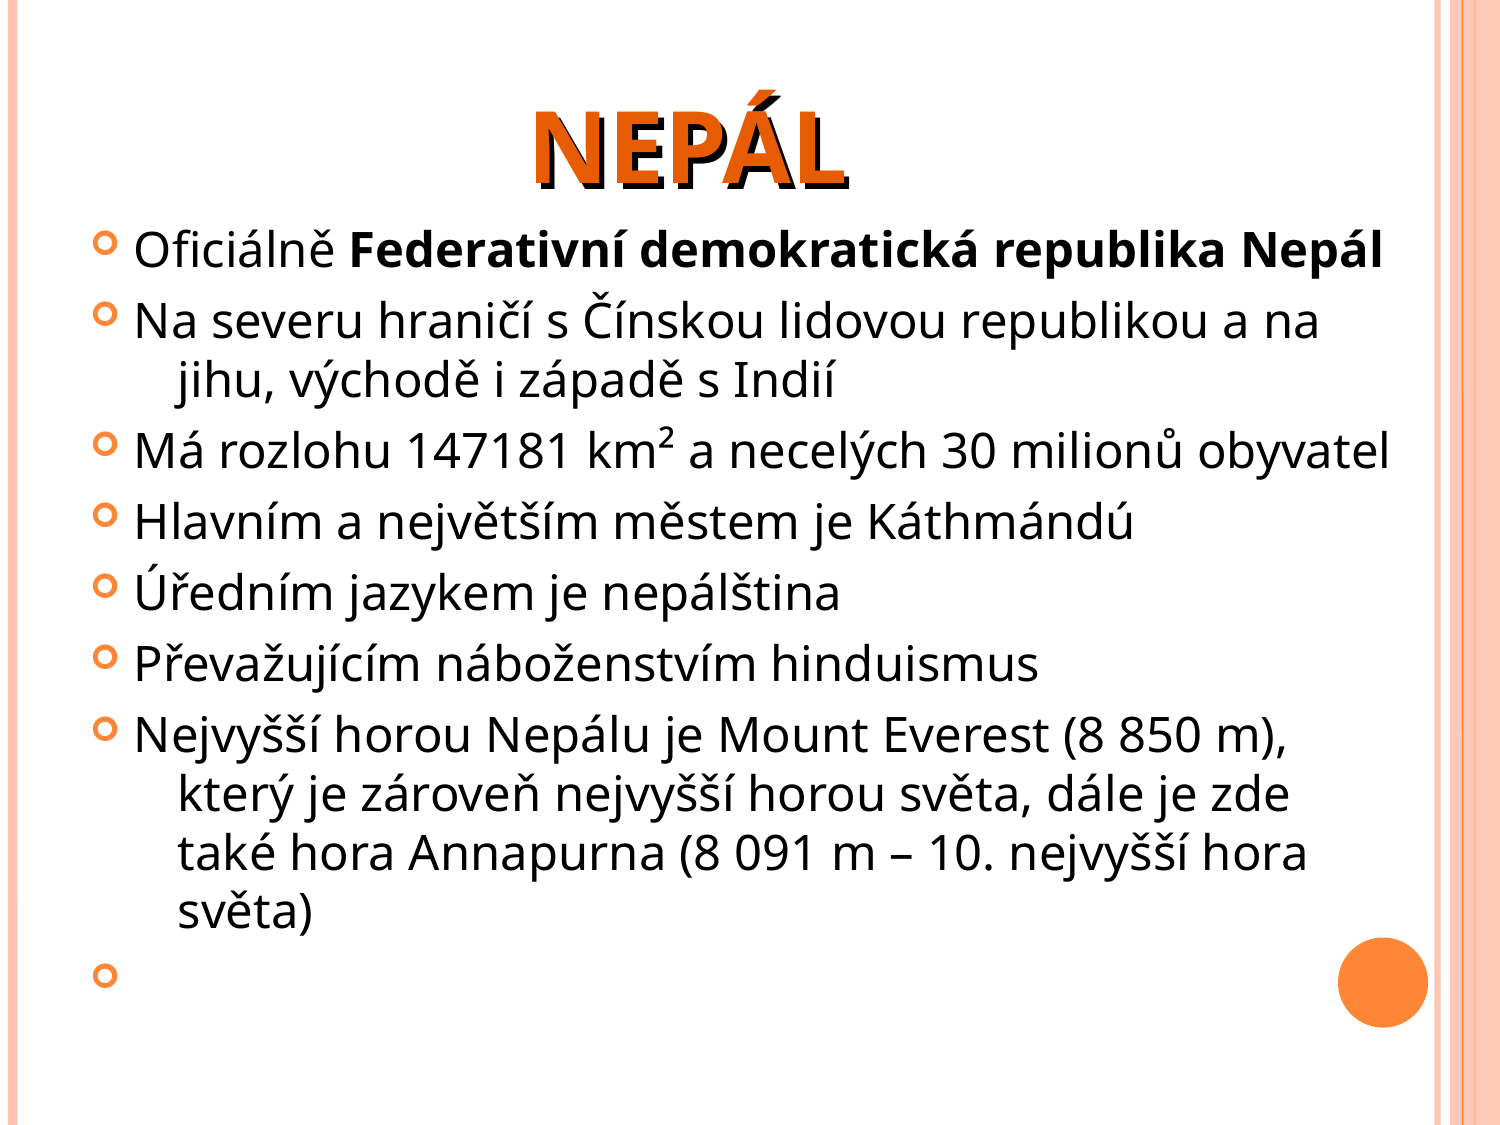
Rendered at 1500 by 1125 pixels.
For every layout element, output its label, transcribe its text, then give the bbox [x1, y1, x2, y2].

list Oficiálně Federativní demokratická republika Nepál Na severu hraničí s Čínskou lidovou republikou a na jihu, východě i západě s Indií Má rozlohu 147181 km² a necelých 30 milionů obyvatel Hlavním a největším městem je Káthmándú Úředním jazykem je nepálština Převažujícím náboženstvím hinduismus Nejvyšší horou Nepálu je Mount Everest (8 850 m), který je zároveň nejvyšší horou světa, dále je zde také hora Annapurna (8 091 m – 10. nejvyšší hora světa) [75, 210, 1418, 1062]
title NEPÁL [75, 45, 1300, 210]
